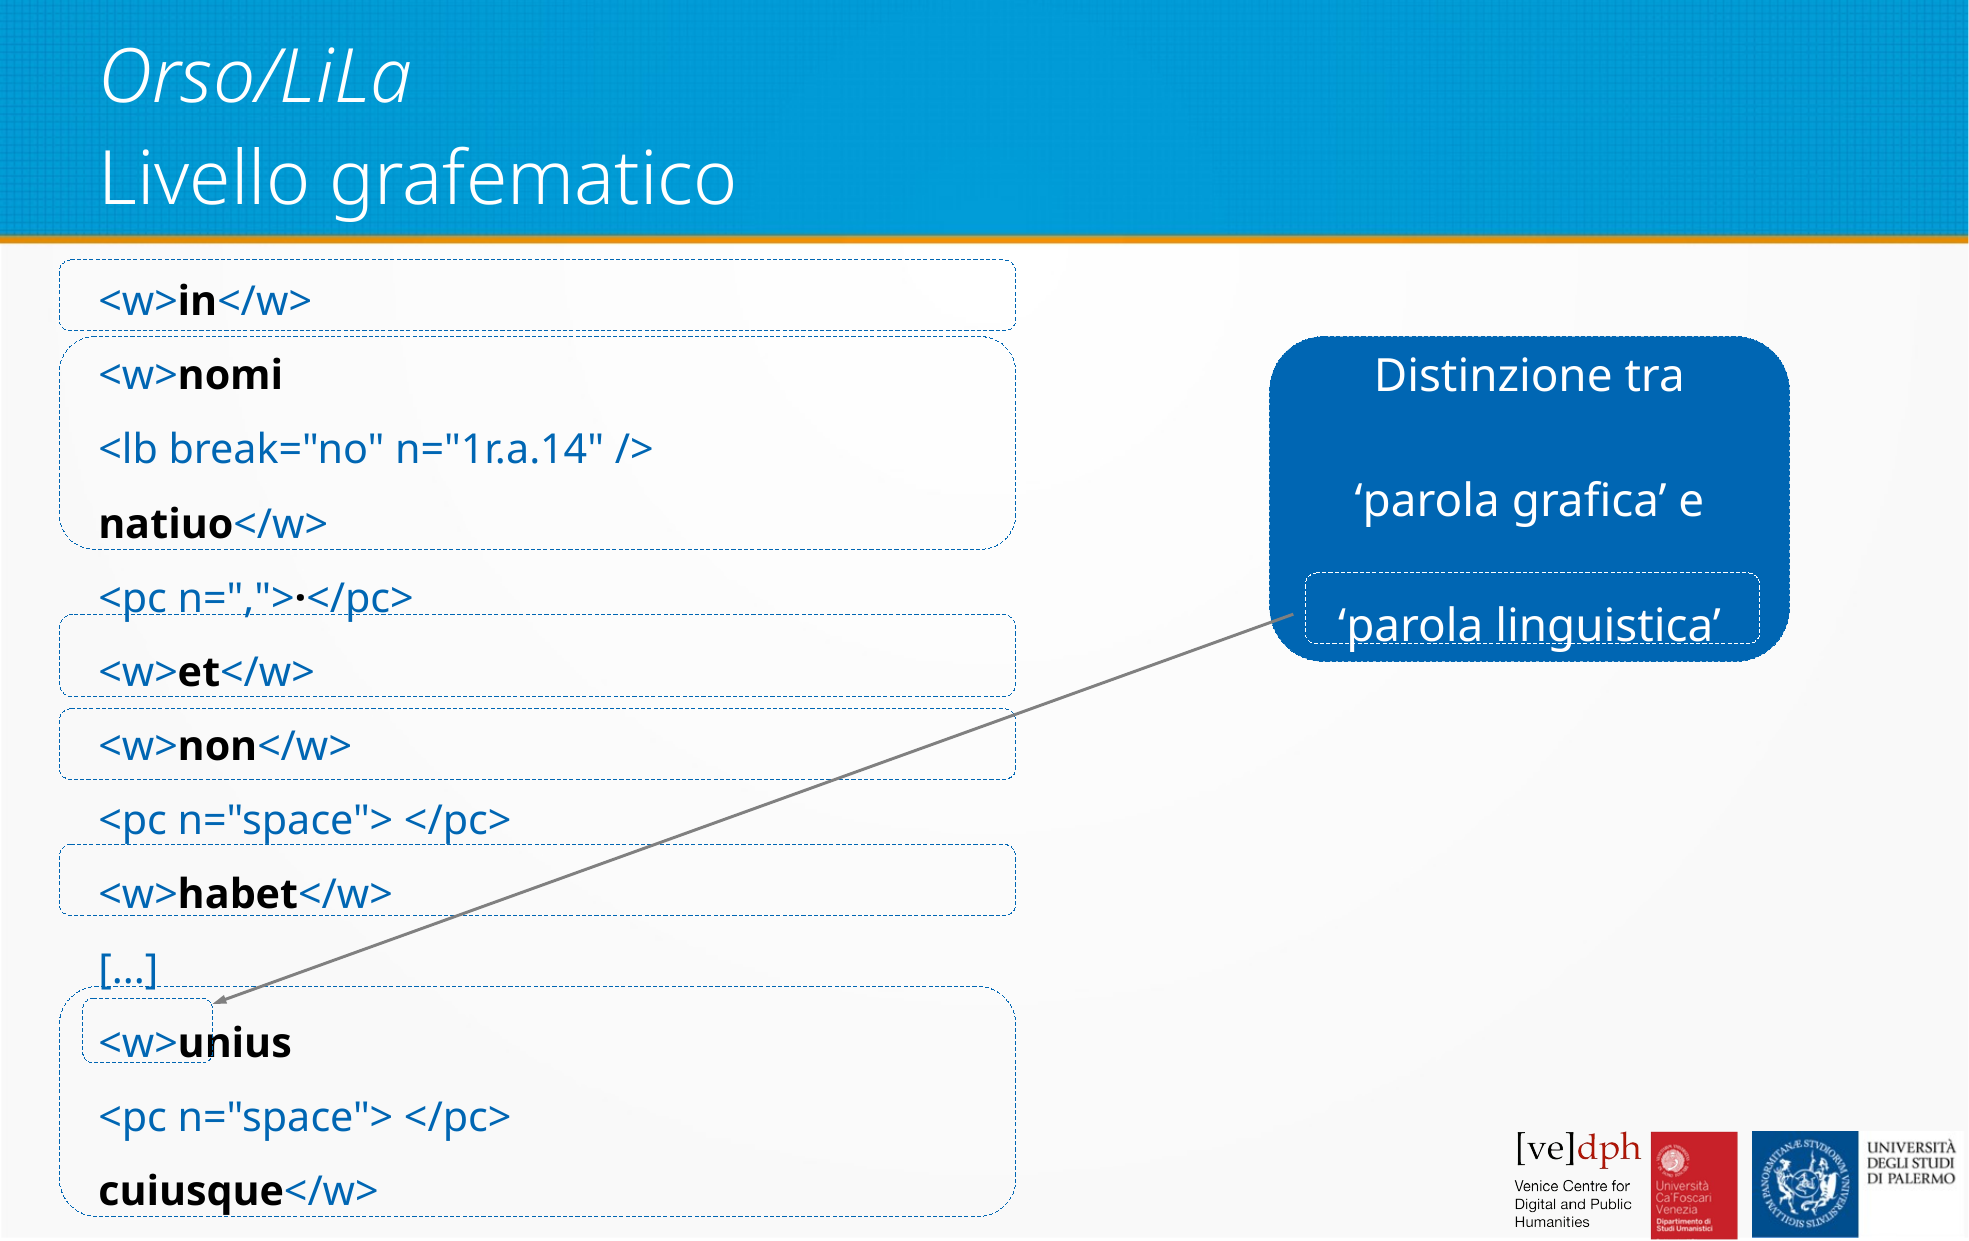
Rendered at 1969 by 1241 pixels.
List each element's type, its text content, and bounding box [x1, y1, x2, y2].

text_box Distinzione tra ‘parola grafica’ e ‘parola linguistica’ [1269, 336, 1790, 662]
picture [0, 233, 1969, 1241]
title Orso/LiLa Livello grafematico [98, 19, 1870, 227]
list <w>in</w> <w>nomi <lb break="no" n="1r.a.14" /> natiuo</w> <pc n=",">·</pc> <w>et</w> <w>non</w> <pc n="space"> </pc> <w>habet</w> [...] <w>unius <pc n="space"> </pc> cuiusque</w> [98, 271, 1861, 1229]
